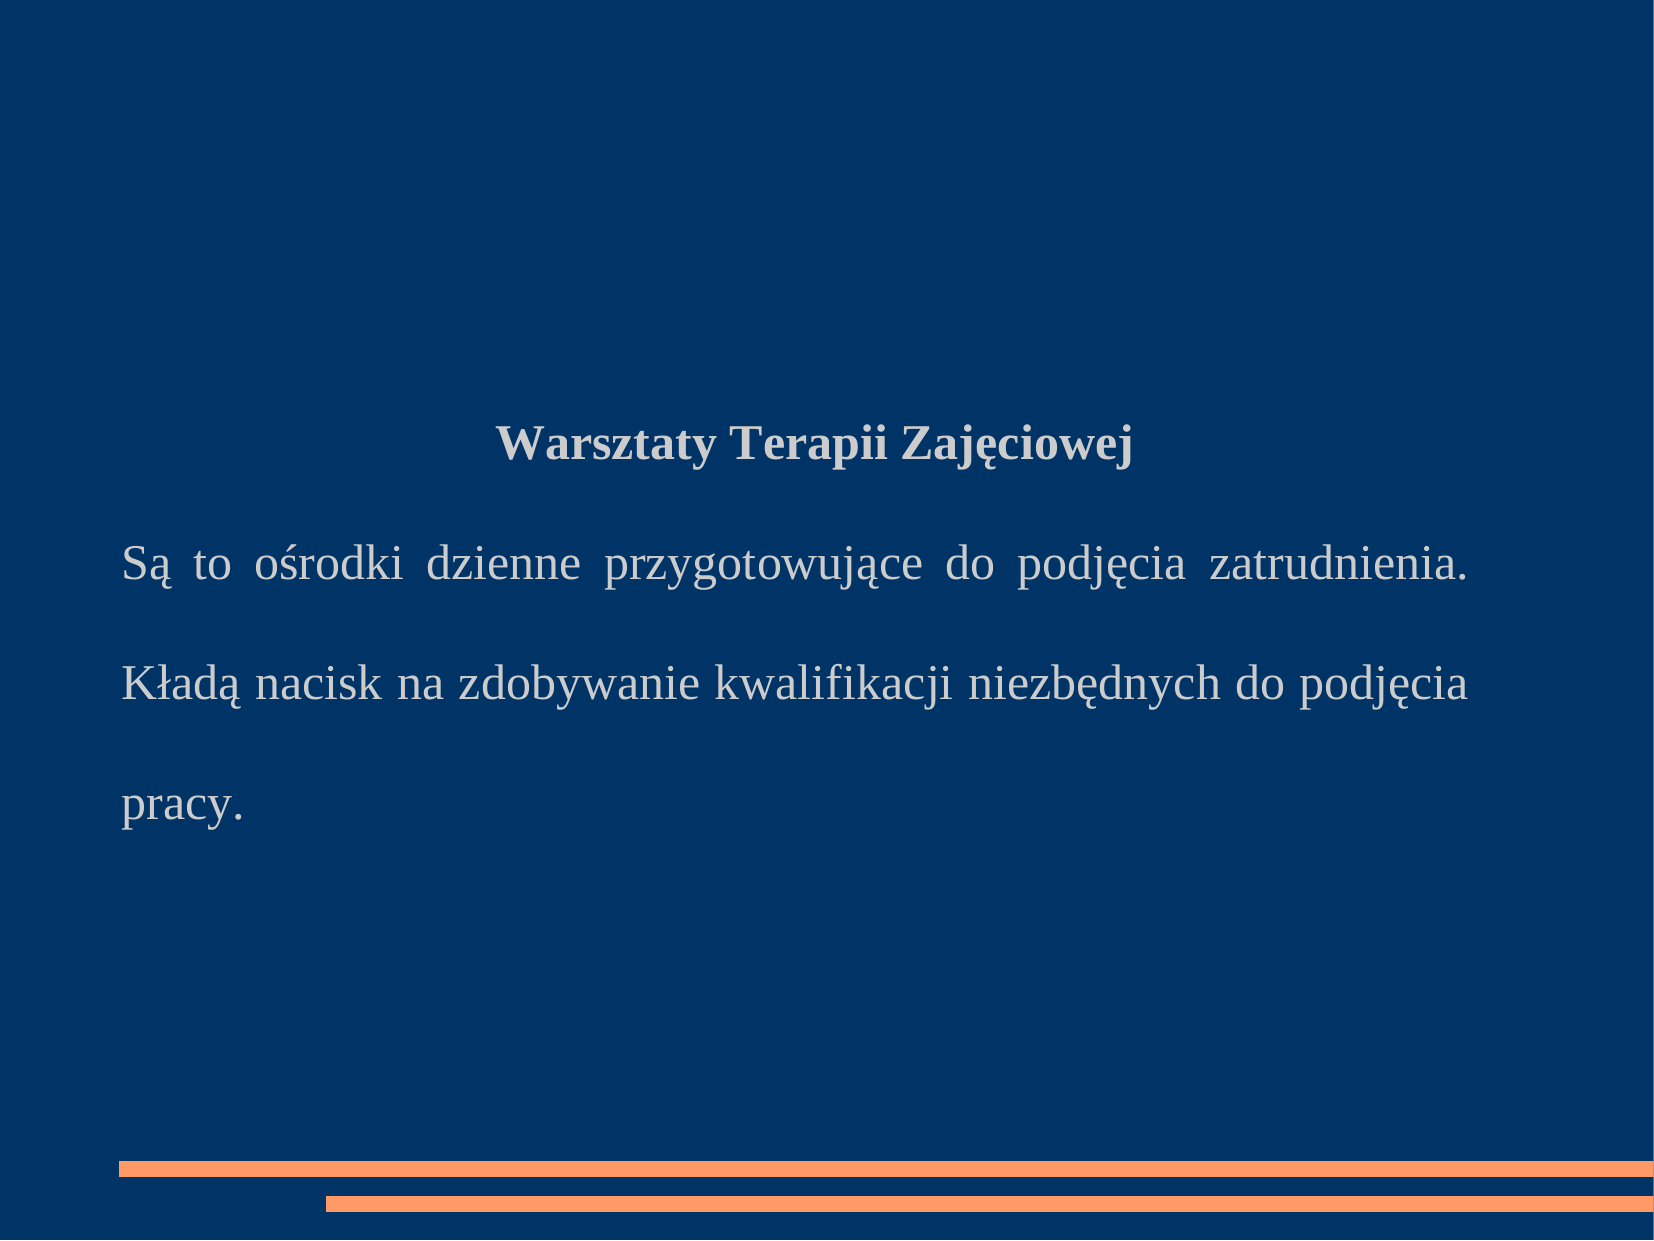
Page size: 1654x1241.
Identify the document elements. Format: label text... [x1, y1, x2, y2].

subtitle Warsztaty Terapii Zajęciowej Są to ośrodki dzienne przygotowujące do podjęcia zatrudnienia. Kładą nacisk na zdobywanie kwalifikacji niezbędnych do podjęcia pracy. [121, 46, 1534, 1132]
